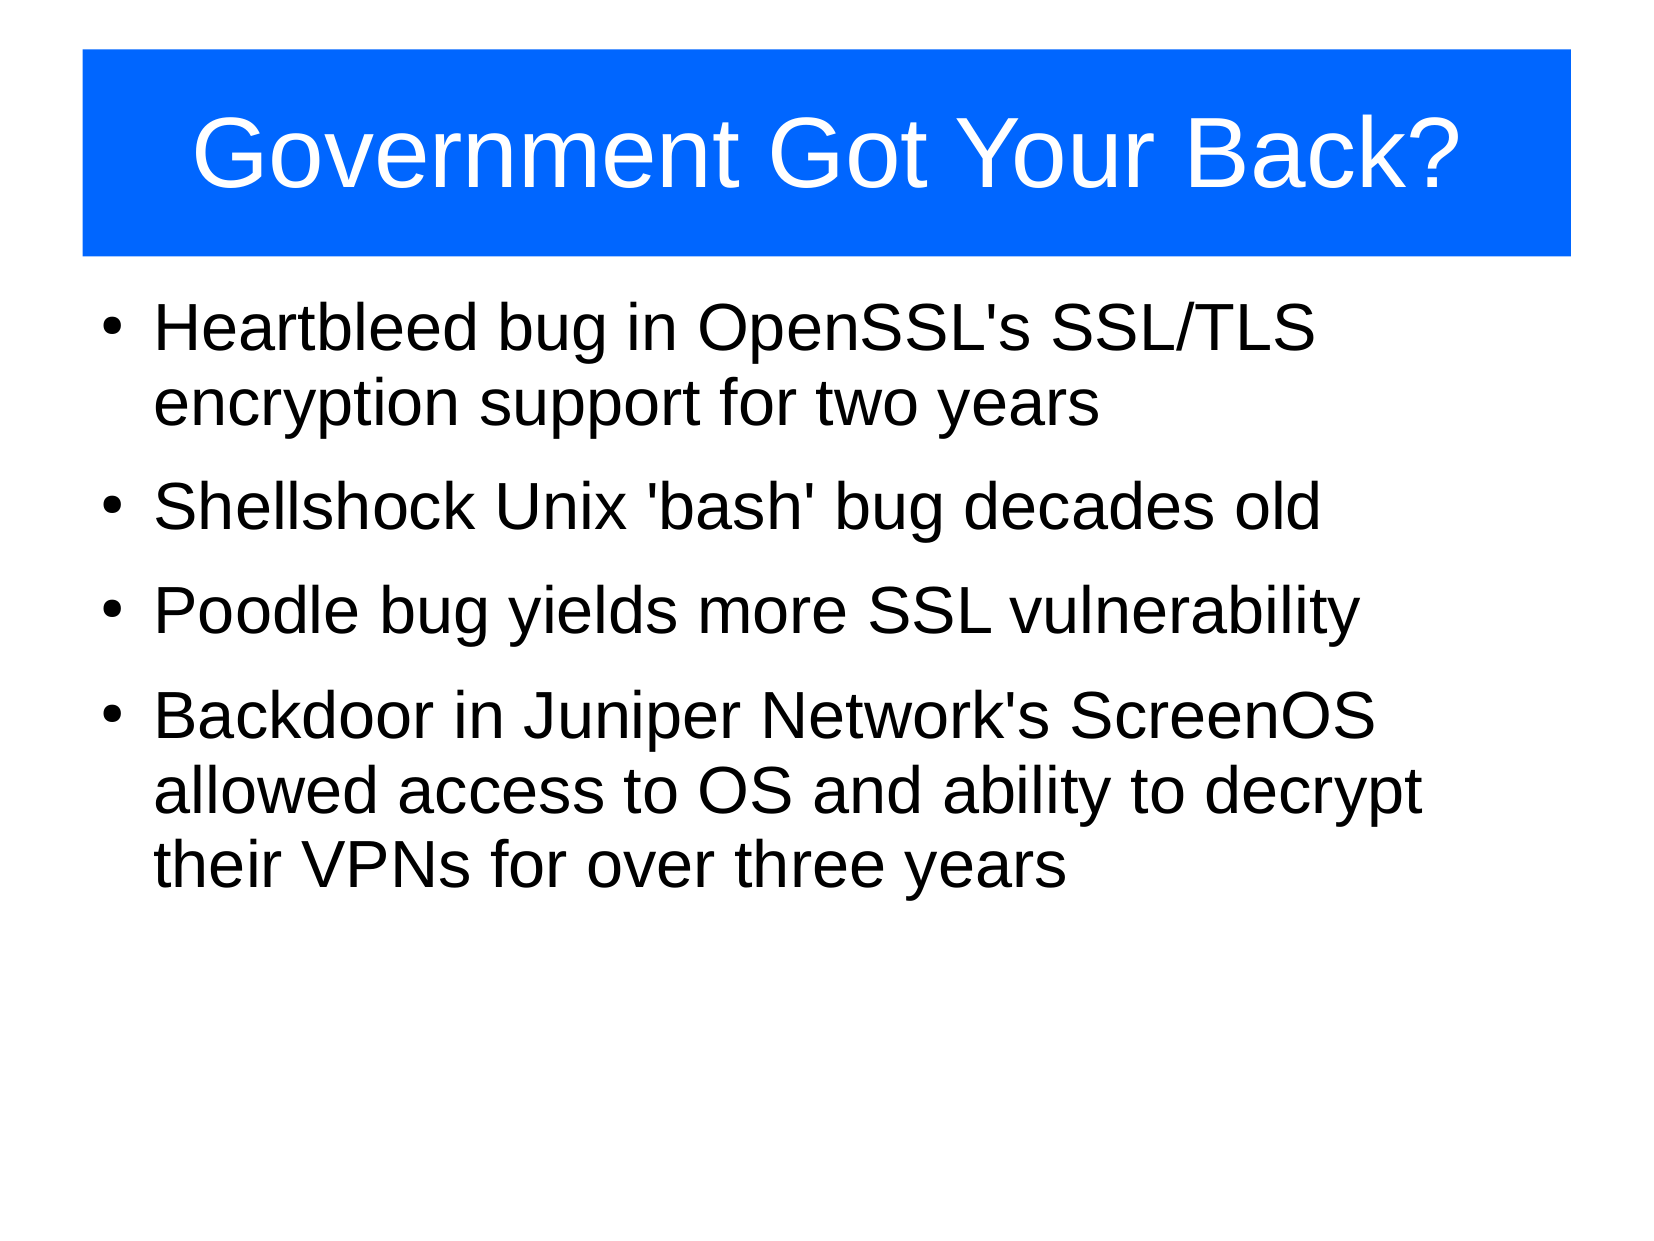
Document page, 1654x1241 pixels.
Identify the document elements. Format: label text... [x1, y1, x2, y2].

title Government Got Your Back? [82, 49, 1571, 257]
list Heartbleed bug in OpenSSL's SSL/TLS encryption support for two years Shellshock Unix 'bash' bug decades old Poodle bug yields more SSL vulnerability Backdoor in Juniper Network's ScreenOS allowed access to OS and ability to decrypt their VPNs for over three years [82, 290, 1571, 1010]
